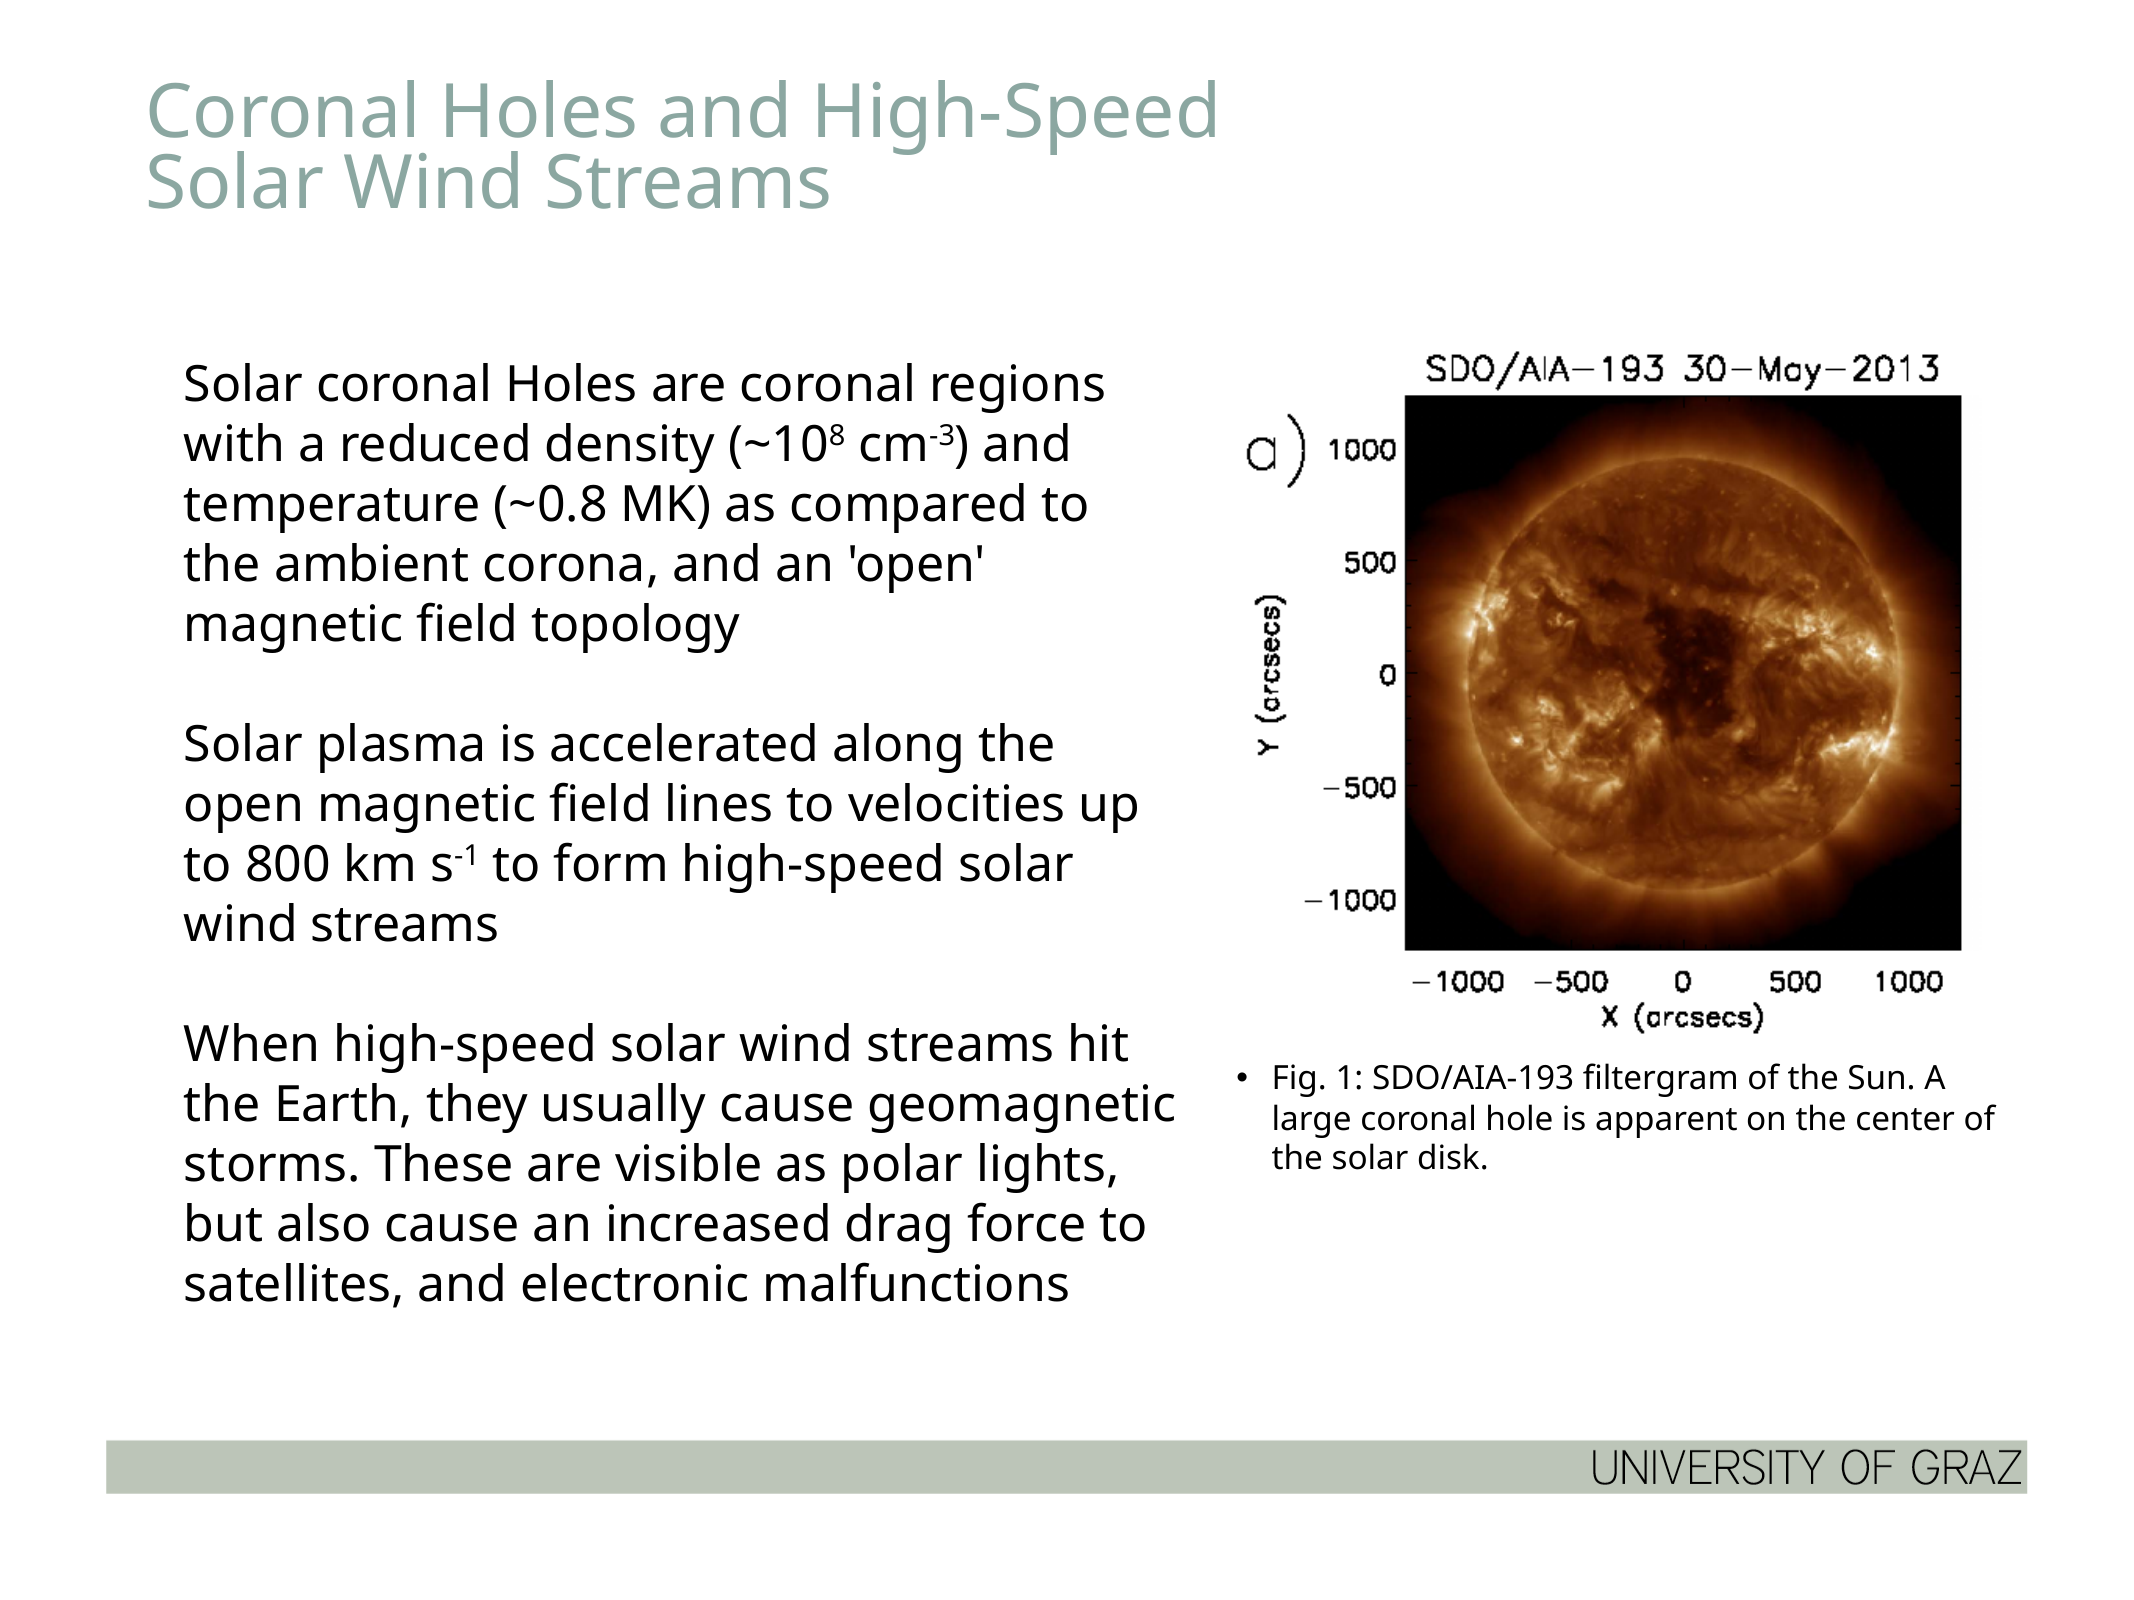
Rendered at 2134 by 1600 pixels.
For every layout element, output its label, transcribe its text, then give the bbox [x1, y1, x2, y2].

picture [0, 0, 2134, 1600]
text_box Fig. 1: SDO/AIA-193 filtergram of the Sun. A large coronal hole is apparent on the center of the solar disk. [1230, 1050, 2025, 1351]
text_box Coronal Holes and High-Speed Solar Wind Streams [145, 79, 1365, 252]
text_box Solar coronal Holes are coronal regions with a reduced density (~108 cm-3) and temperature (~0.8 MK) as compared to the ambient corona, and an 'open' magnetic field topology Solar plasma is accelerated along the open magnetic field lines to velocities up to 800 km s-1 to form high-speed solar wind streams When high-speed solar wind streams hit the Earth, they usually cause geomagnetic storms. These are visible as polar lights, but also cause an increased drag force to satellites, and electronic malfunctions [142, 345, 1185, 1258]
